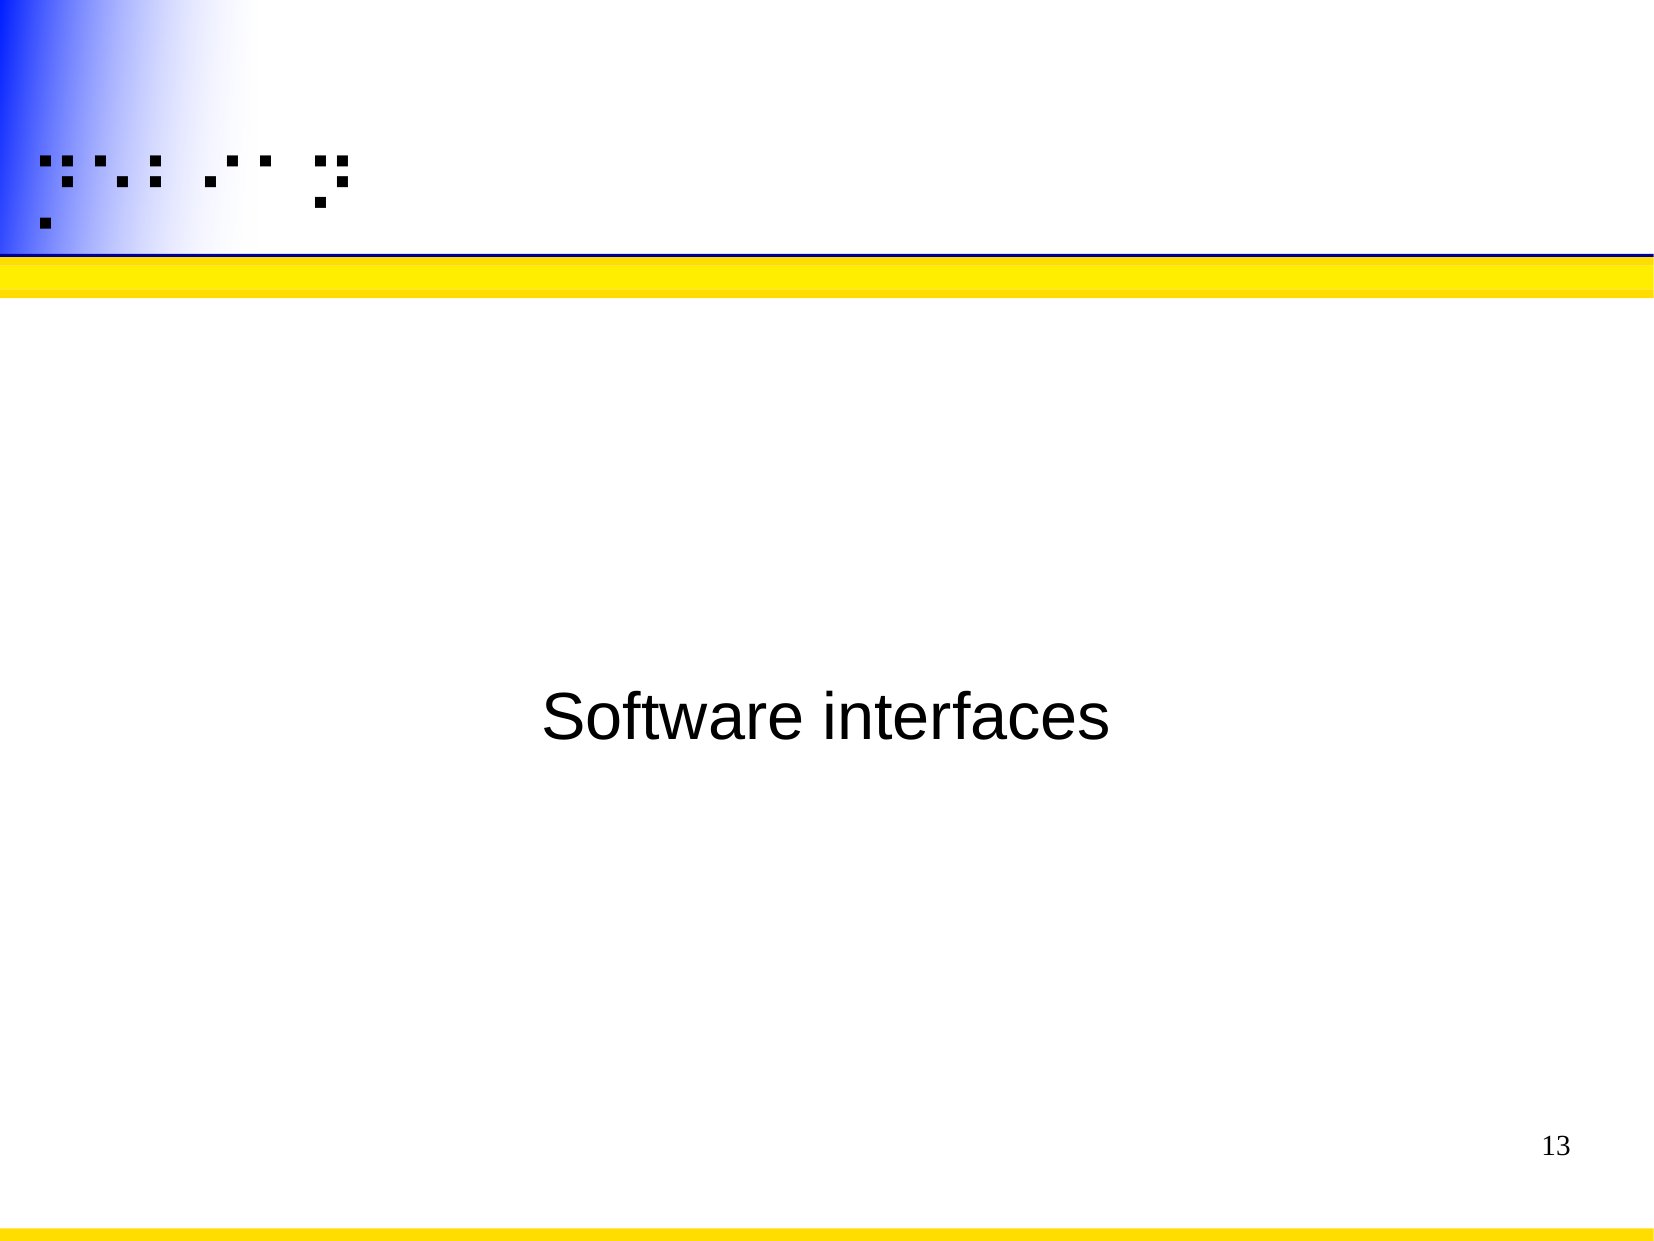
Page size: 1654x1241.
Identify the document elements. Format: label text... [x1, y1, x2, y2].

subtitle Software interfaces [82, 307, 1571, 1126]
